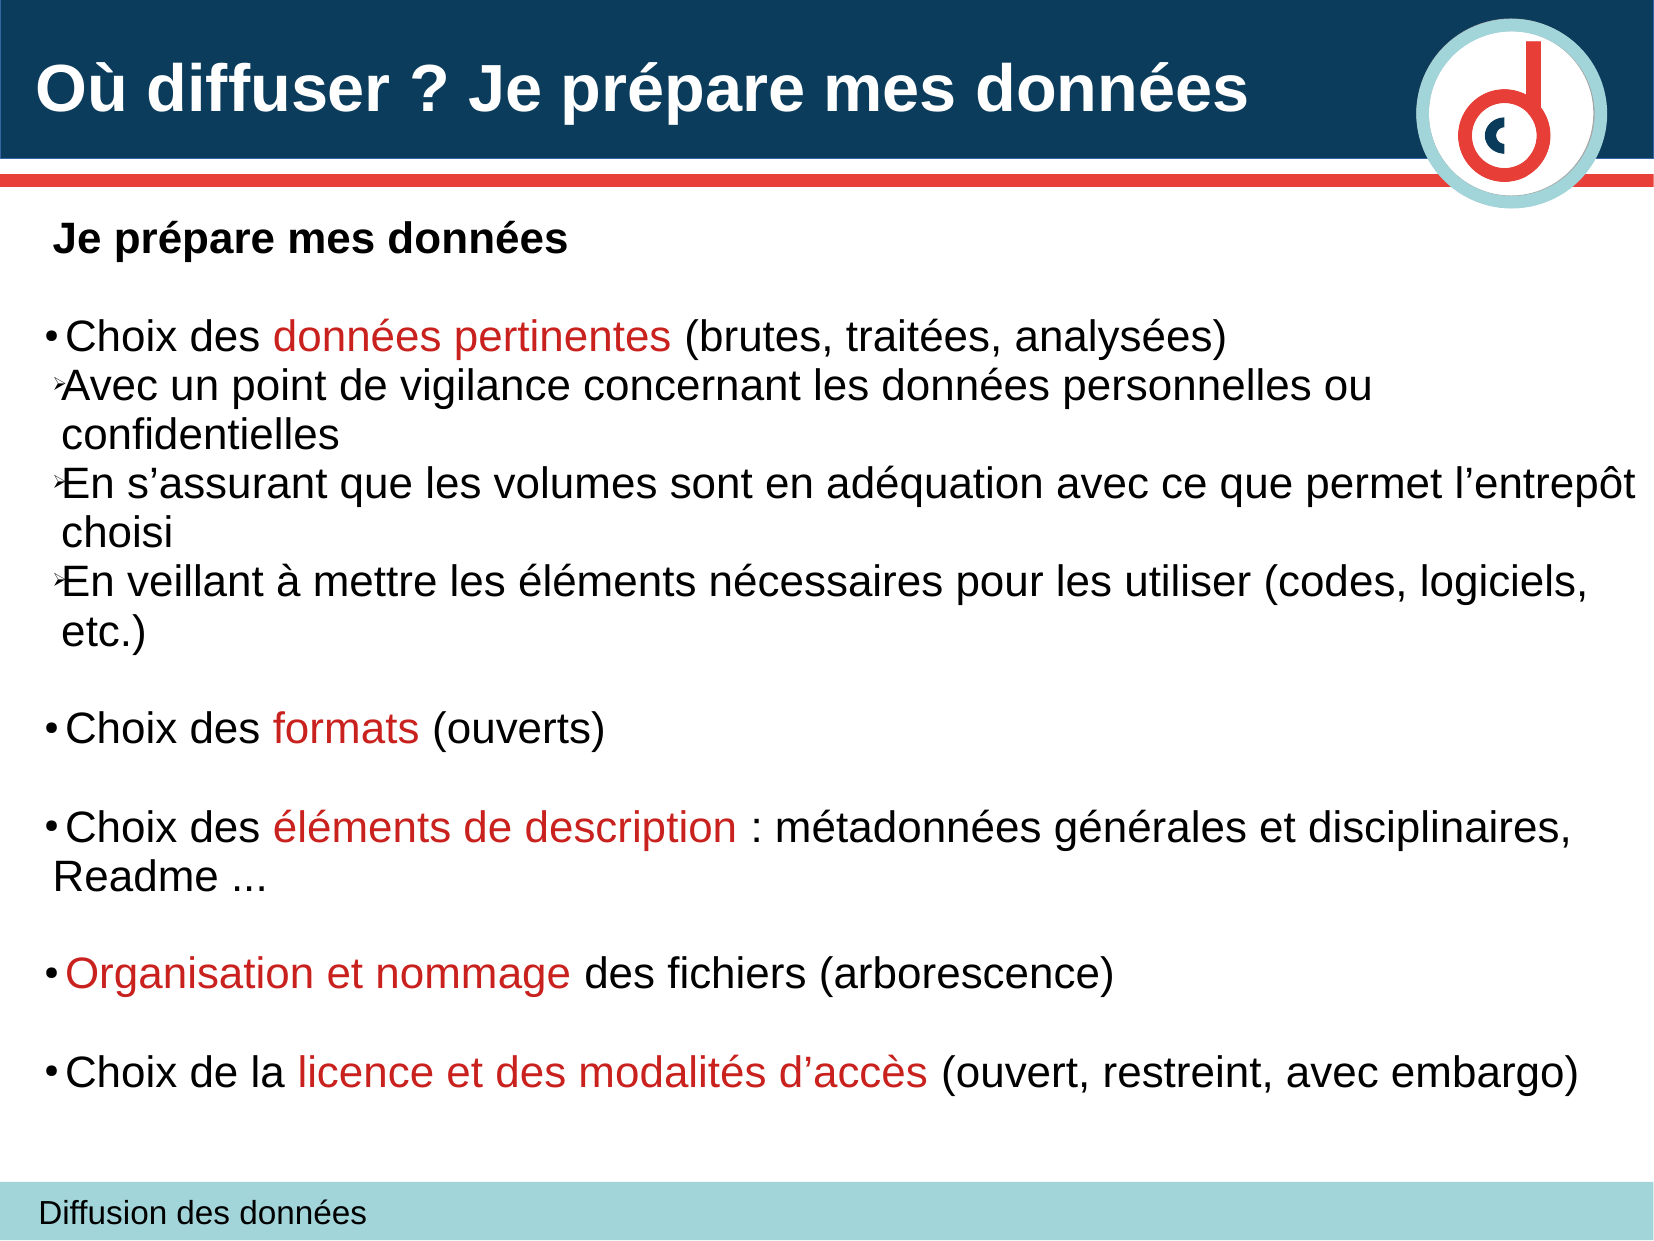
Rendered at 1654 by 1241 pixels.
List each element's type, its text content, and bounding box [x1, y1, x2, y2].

text_box Diffusion des données [23, 1187, 621, 1241]
title Où diffuser ? Je prépare mes données [35, 11, 1430, 159]
text_box Je prépare mes données Choix des données pertinentes (brutes, traitées, analysées) Avec un point de vigilance concernant les données personnelles ou confidentielles En s’assurant que les volumes sont en adéquation avec ce que permet l’entrepôt choisi En veillant à mettre les éléments nécessaires pour les utiliser (codes, logiciels, etc.) Choix des formats (ouverts) Choix des éléments de description : métadonnées générales et disciplinaires, Readme ... Organisation et nommage des fichiers (arborescence) Choix de la licence et des modalités d’accès (ouvert, restreint, avec embargo) [29, 206, 1654, 1123]
